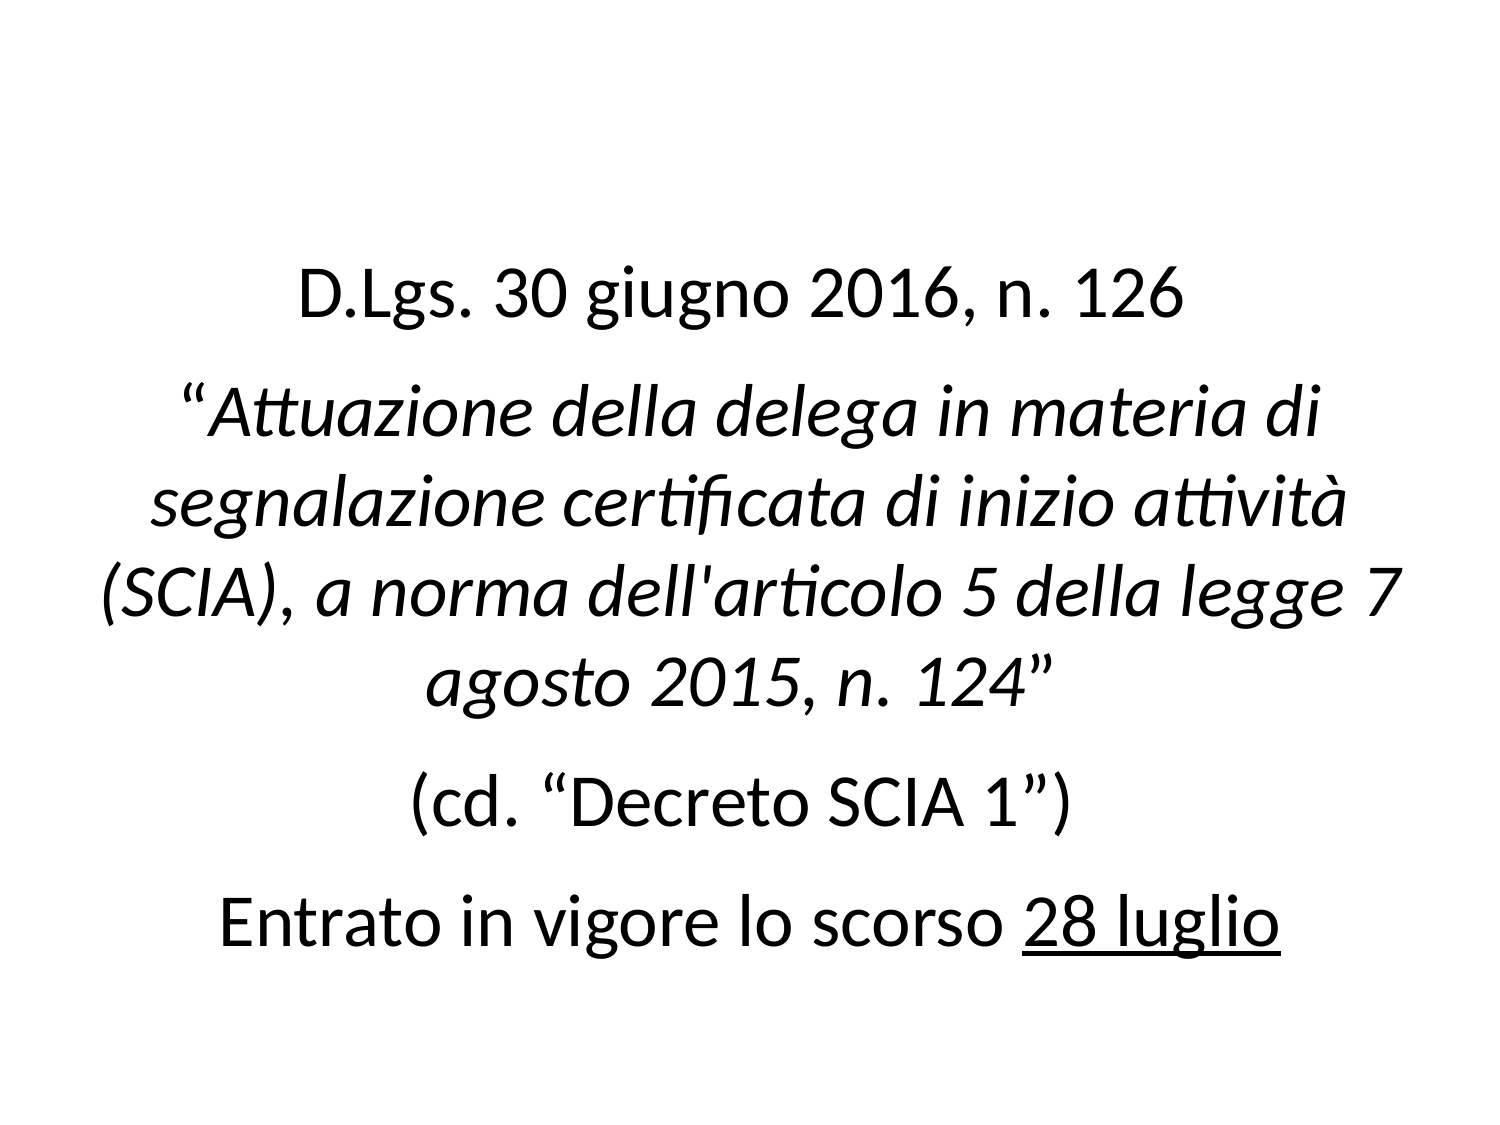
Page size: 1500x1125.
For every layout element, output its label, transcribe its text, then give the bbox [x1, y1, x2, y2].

list D.Lgs. 30 giugno 2016, n. 126 “Attuazione della delega in materia di segnalazione certificata di inizio attività (SCIA), a norma dell'articolo 5 della legge 7 agosto 2015, n. 124” (cd. “Decreto SCIA 1”) Entrato in vigore lo scorso 28 luglio [75, 125, 1425, 1005]
